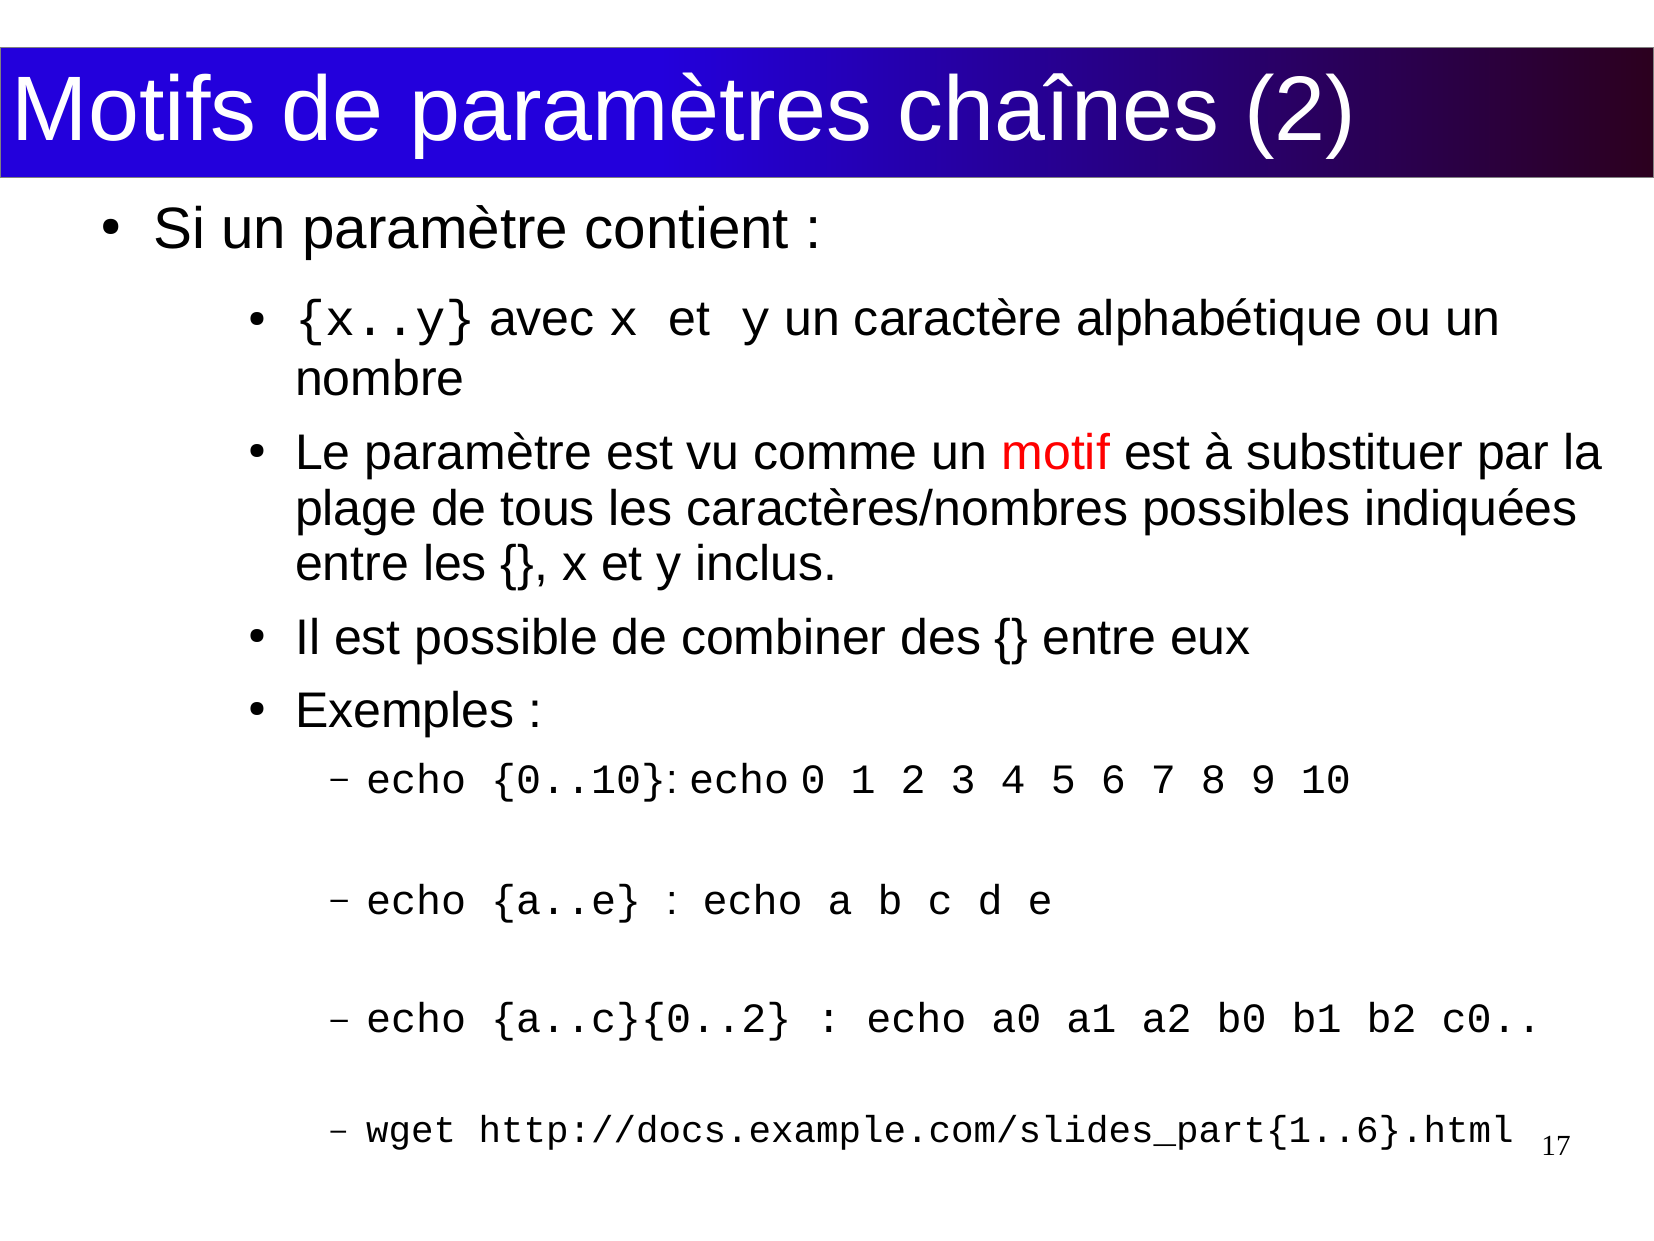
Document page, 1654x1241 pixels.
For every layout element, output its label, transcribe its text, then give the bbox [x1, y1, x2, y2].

title Motifs de paramètres chaînes (2) [11, 5, 1642, 213]
list Si un paramètre contient : {x..y} avec x et y un caractère alphabétique ou un nombre Le paramètre est vu comme un motif est à substituer par la plage de tous les caractères/nombres possibles indiquées entre les {}, x et y inclus. Il est possible de combiner des {} entre eux Exemples : echo {0..10}: echo 0 1 2 3 4 5 6 7 8 9 10 echo {a..e} : echo a b c d e echo {a..c}{0..2} : echo a0 a1 a2 b0 b1 b2 c0.. wget http://docs.example.com/slides_part{1..6}.html [82, 195, 1619, 1205]
